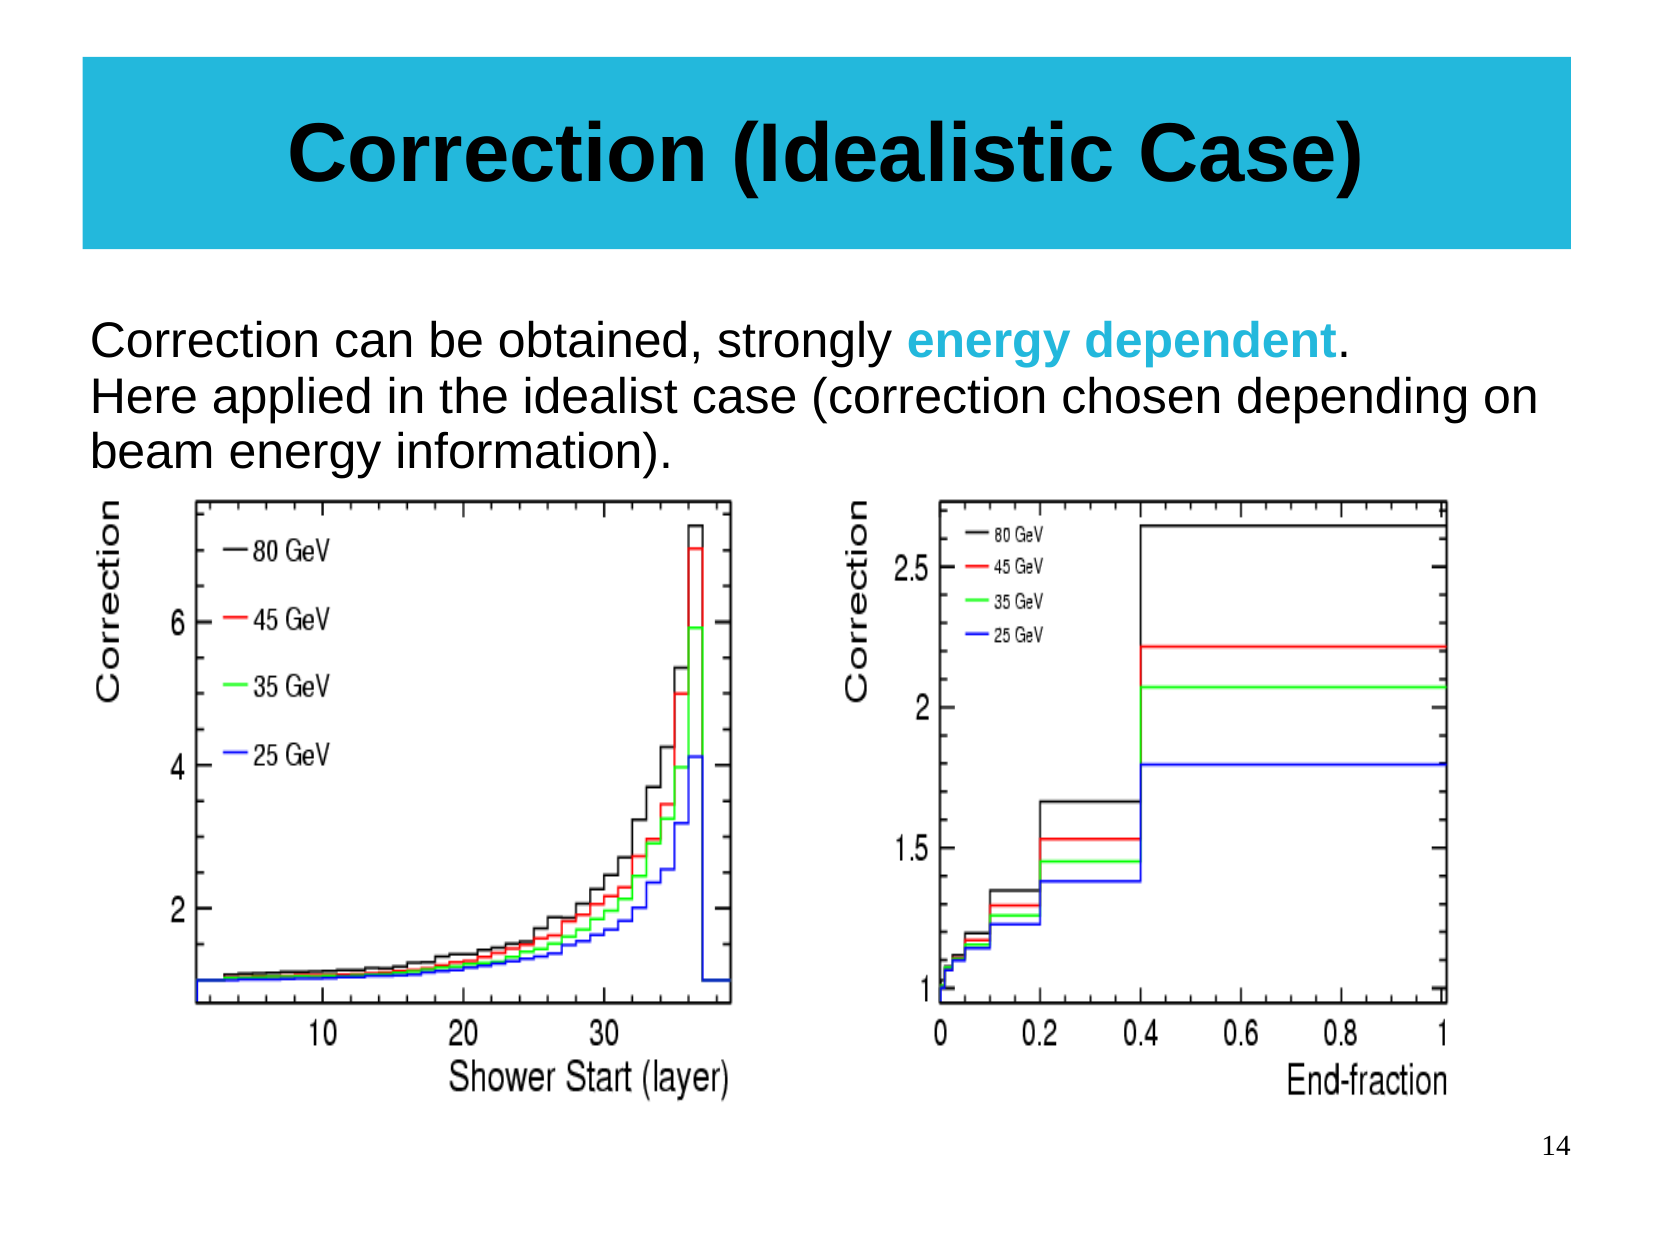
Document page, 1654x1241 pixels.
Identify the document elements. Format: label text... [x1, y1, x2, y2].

text_box Correction can be obtained, strongly energy dependent. Here applied in the idealist case (correction chosen depending on beam energy information). [75, 304, 1576, 487]
picture [825, 449, 1501, 1126]
picture [75, 487, 788, 1126]
title Correction (Idealistic Case) [82, 56, 1571, 250]
